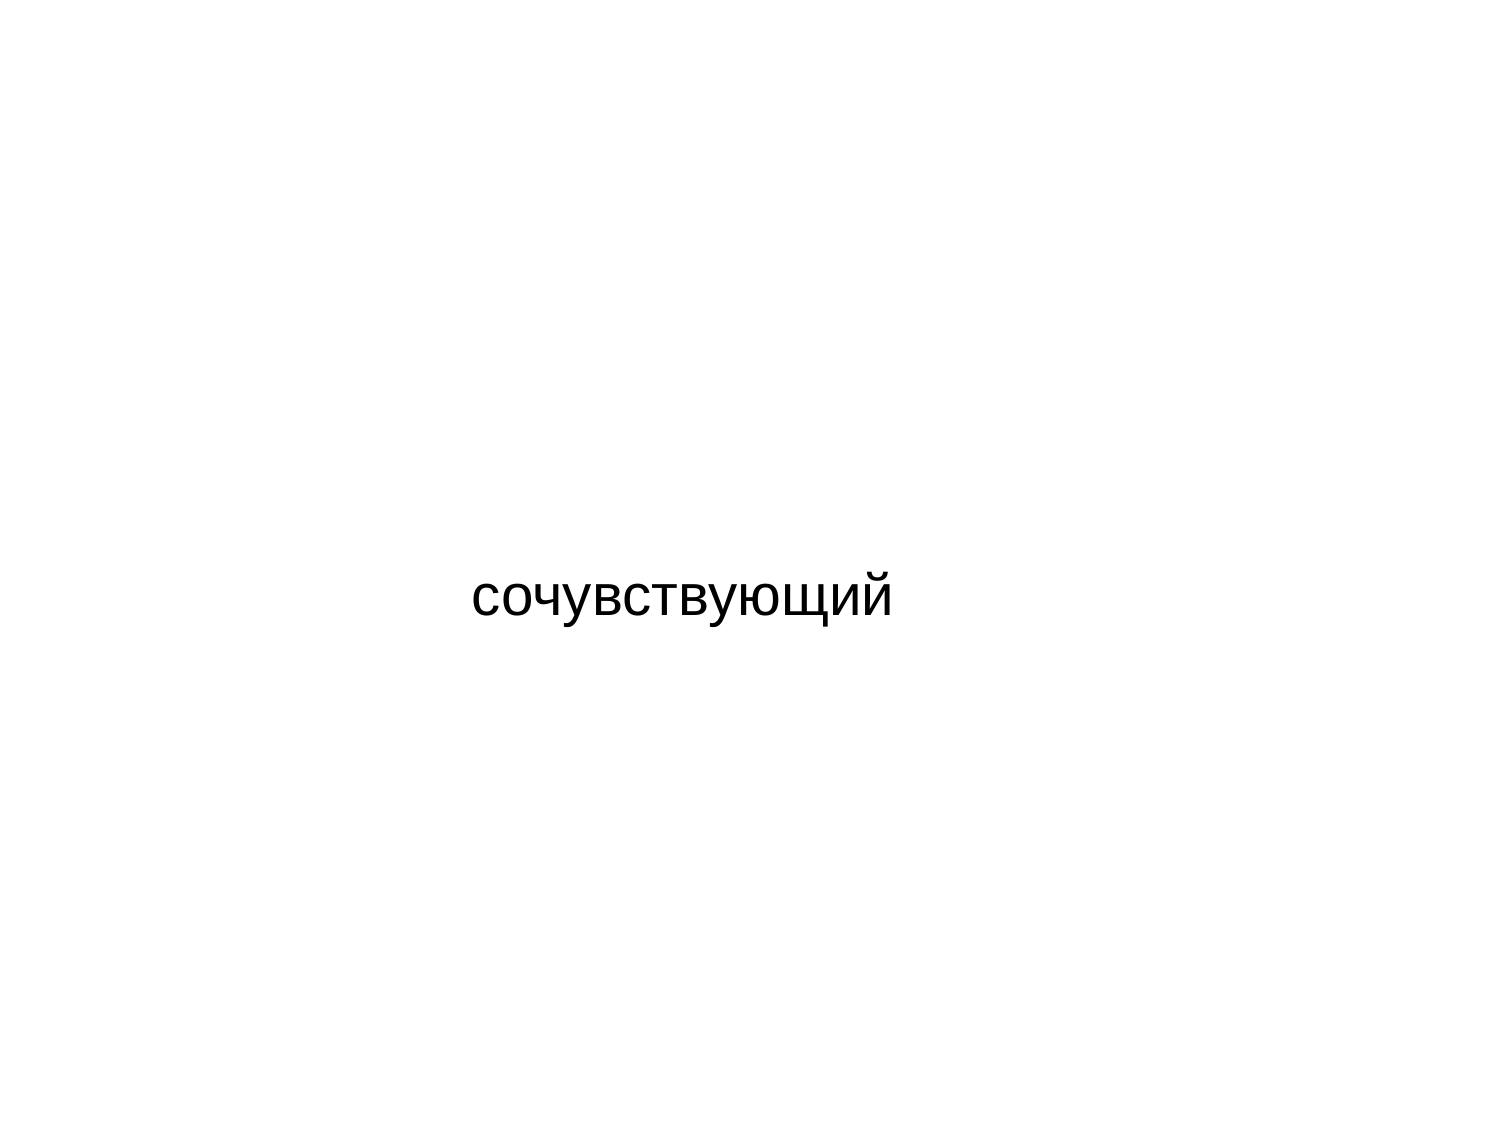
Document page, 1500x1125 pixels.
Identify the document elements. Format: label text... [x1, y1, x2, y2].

text_box сочувствующий [457, 555, 910, 635]
